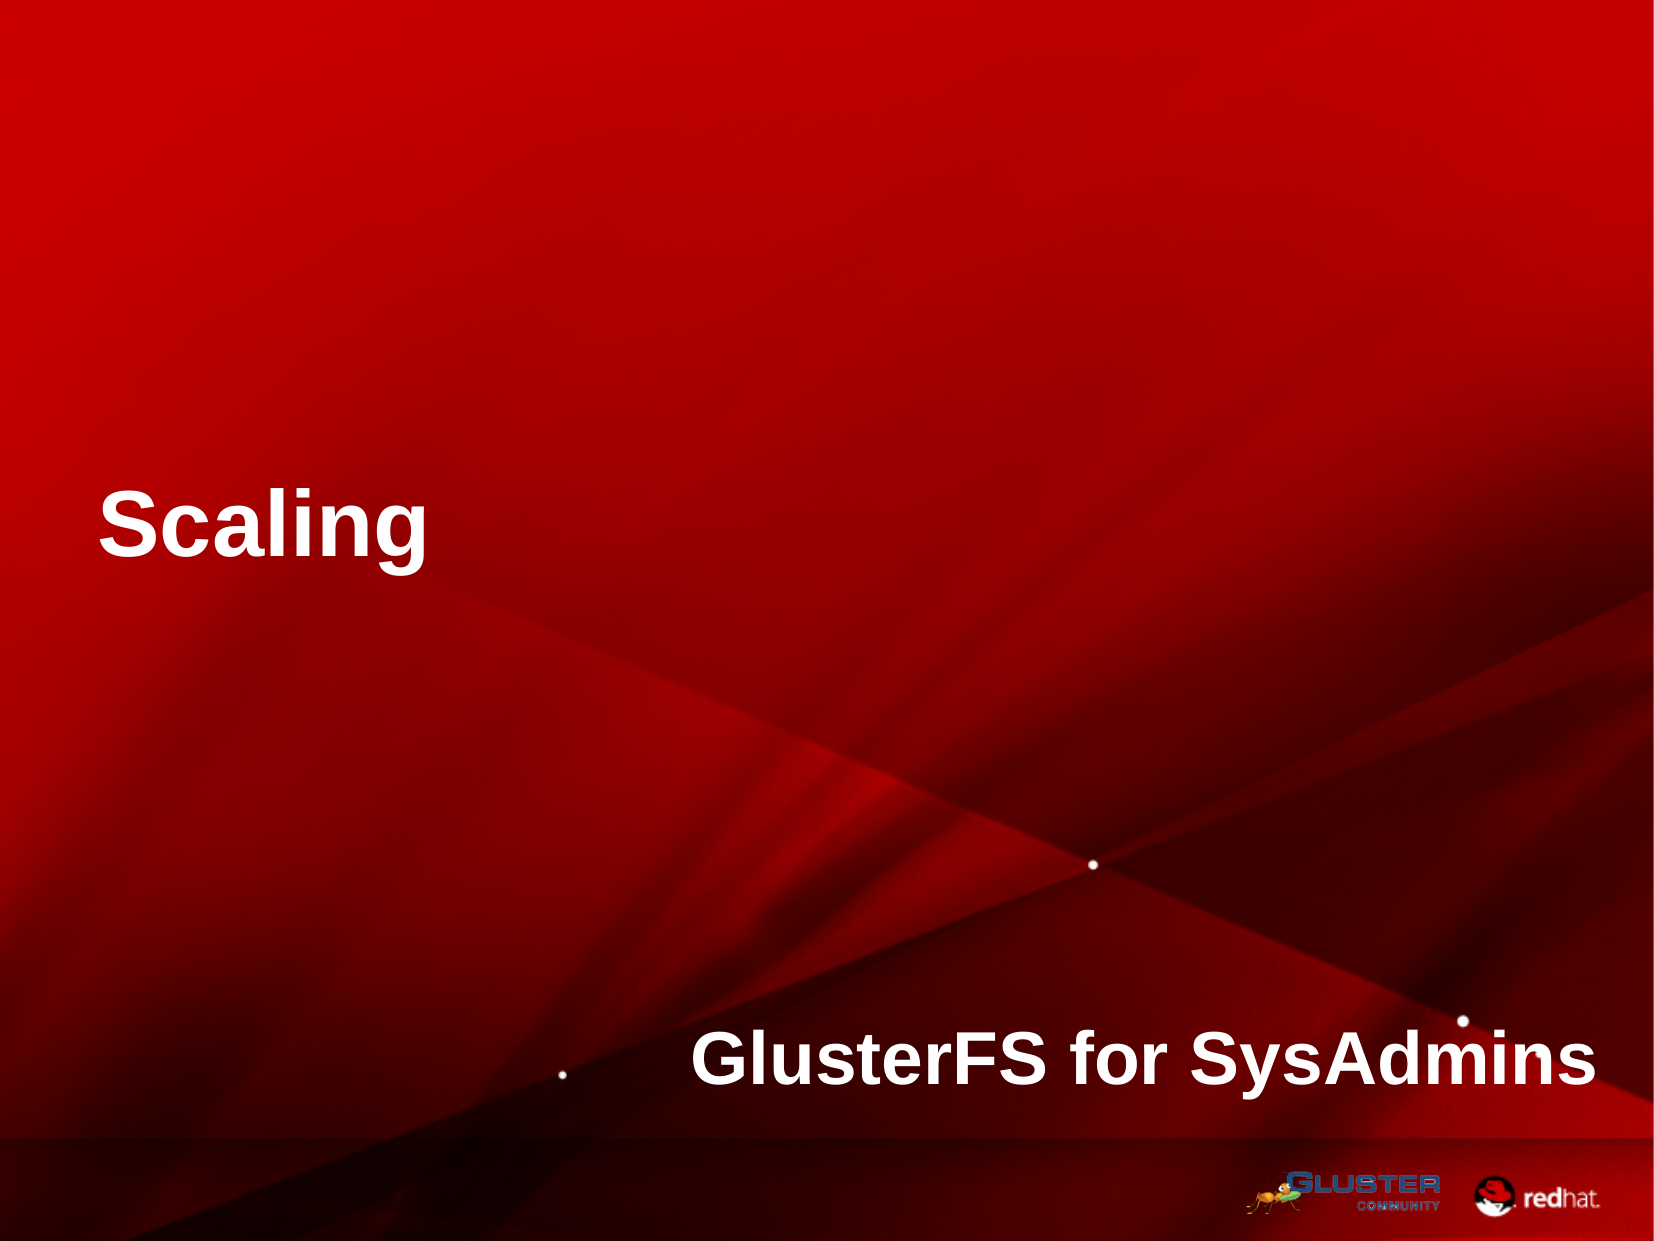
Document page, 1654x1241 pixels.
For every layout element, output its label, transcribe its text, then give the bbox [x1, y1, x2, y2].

title Scaling [97, 430, 1586, 618]
picture [0, 0, 1654, 1241]
text_box GlusterFS for SysAdmins [675, 963, 1614, 1111]
